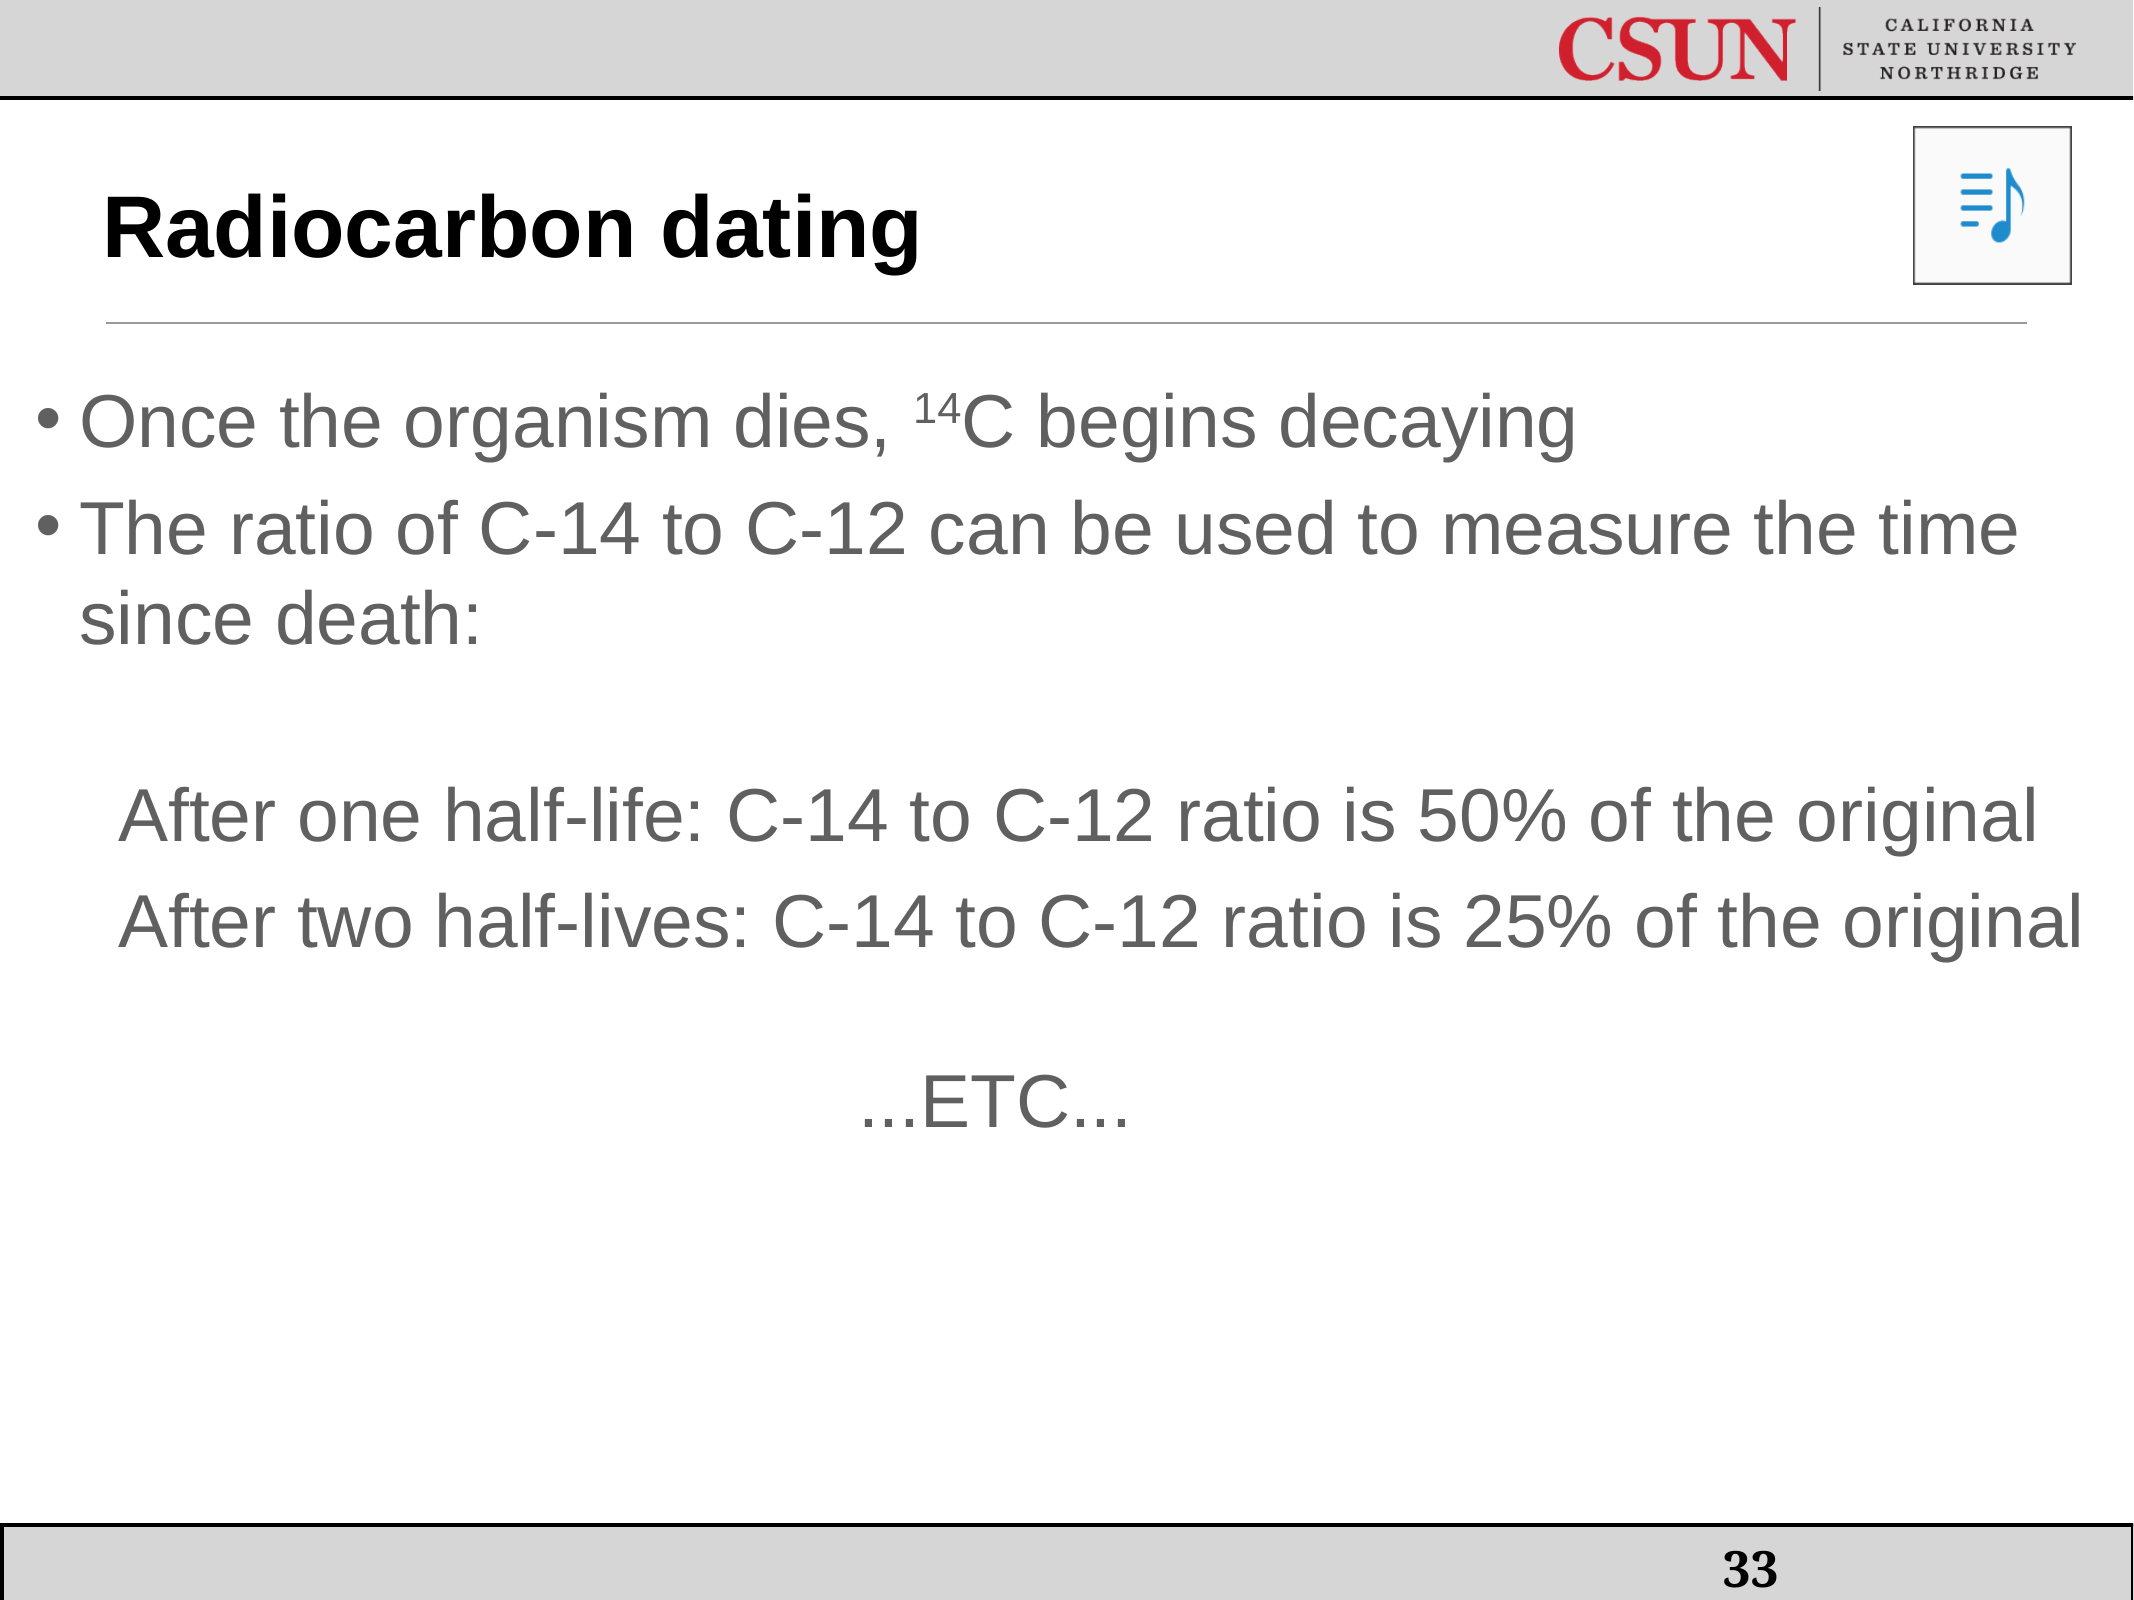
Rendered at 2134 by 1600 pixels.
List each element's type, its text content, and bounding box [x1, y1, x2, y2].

picture [1559, 7, 2076, 91]
list Once the organism dies, 14C begins decaying The ratio of C-14 to C-12 can be used to measure the time since death: After one half-life: C-14 to C-12 ratio is 50% of the original After two half-lives: C-14 to C-12 ratio is 25% of the original ...ETC... [27, 364, 2106, 1442]
text_box [1912, 125, 2073, 286]
title Radiocarbon dating [93, 104, 2040, 284]
